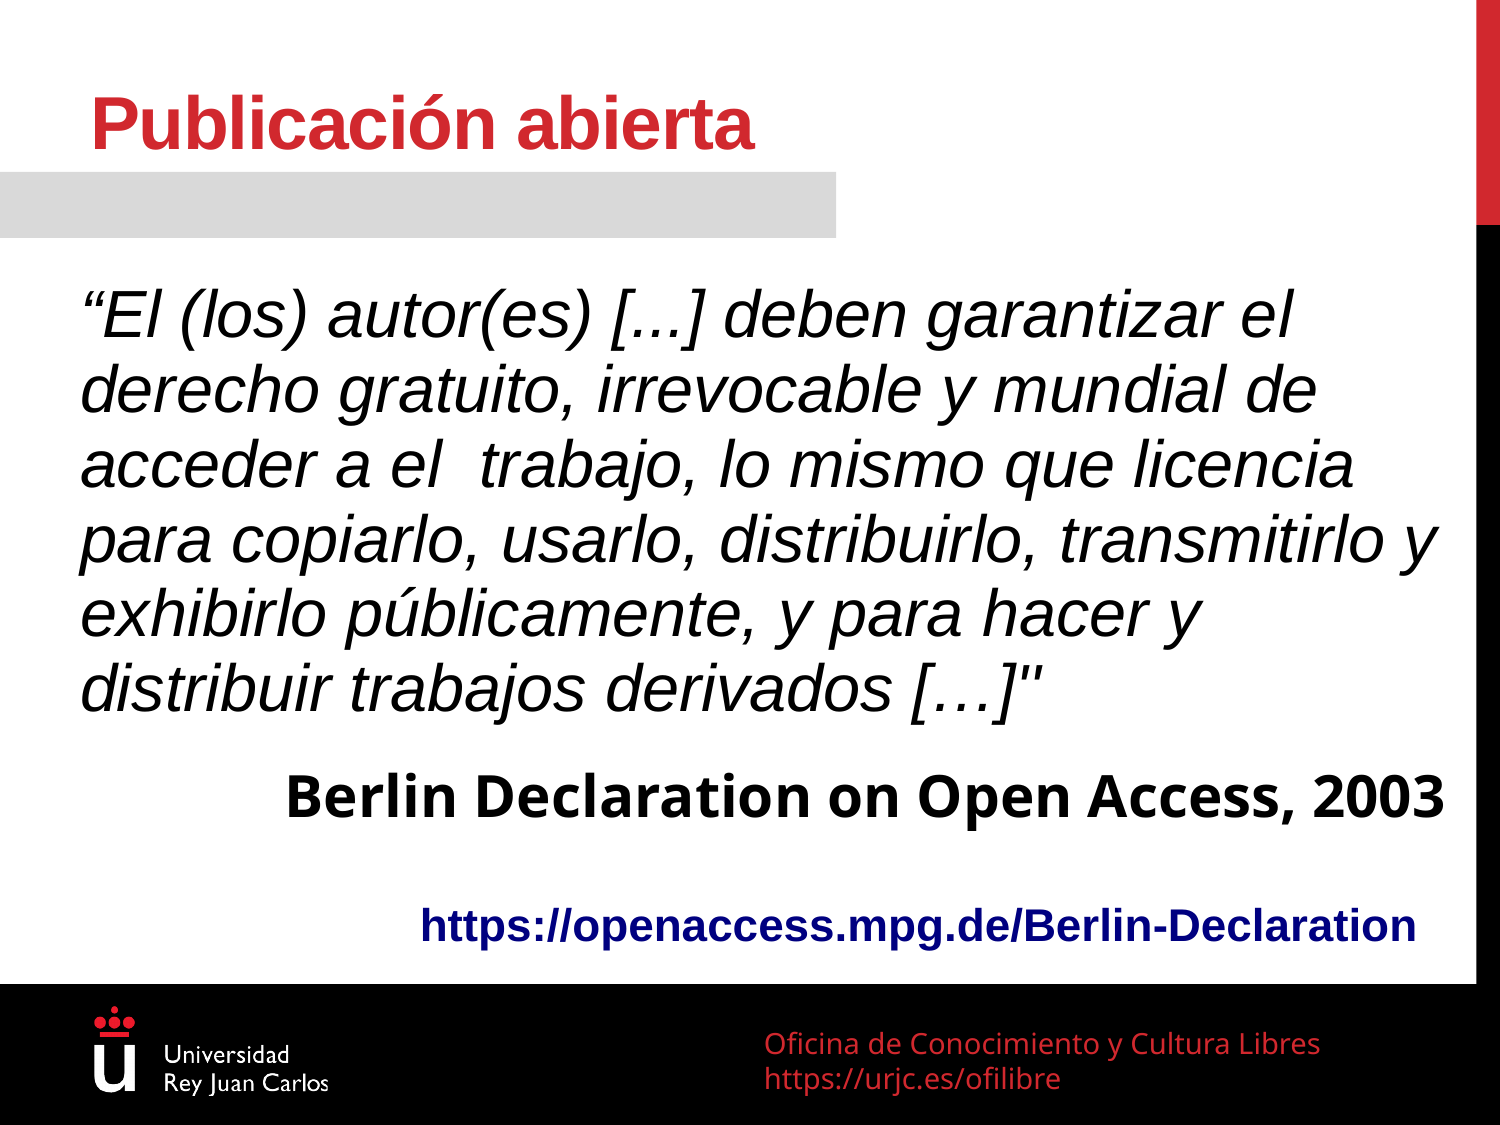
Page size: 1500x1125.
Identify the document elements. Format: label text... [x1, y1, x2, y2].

text_box Publicación abierta [0, 24, 1326, 172]
text_box [0, 984, 1500, 1125]
picture [94, 1006, 328, 1096]
title [75, 172, 1026, 250]
text_box https://openaccess.mpg.de/Berlin-Declaration [405, 892, 1441, 961]
text_box [0, 171, 837, 238]
text_box Oficina de Conocimiento y Cultura Libres https://urjc.es/ofilibre [748, 1017, 1500, 1125]
text_box “El (los) autor(es) [...] deben garantizar el derecho gratuito, irrevocable y mundial de acceder a el trabajo, lo mismo que licencia para copiarlo, usarlo, distribuirlo, transmitirlo y exhibirlo públicamente, y para hacer y distribuir trabajos derivados […]'' Berlin Declaration on Open Access, 2003 [65, 270, 1461, 831]
